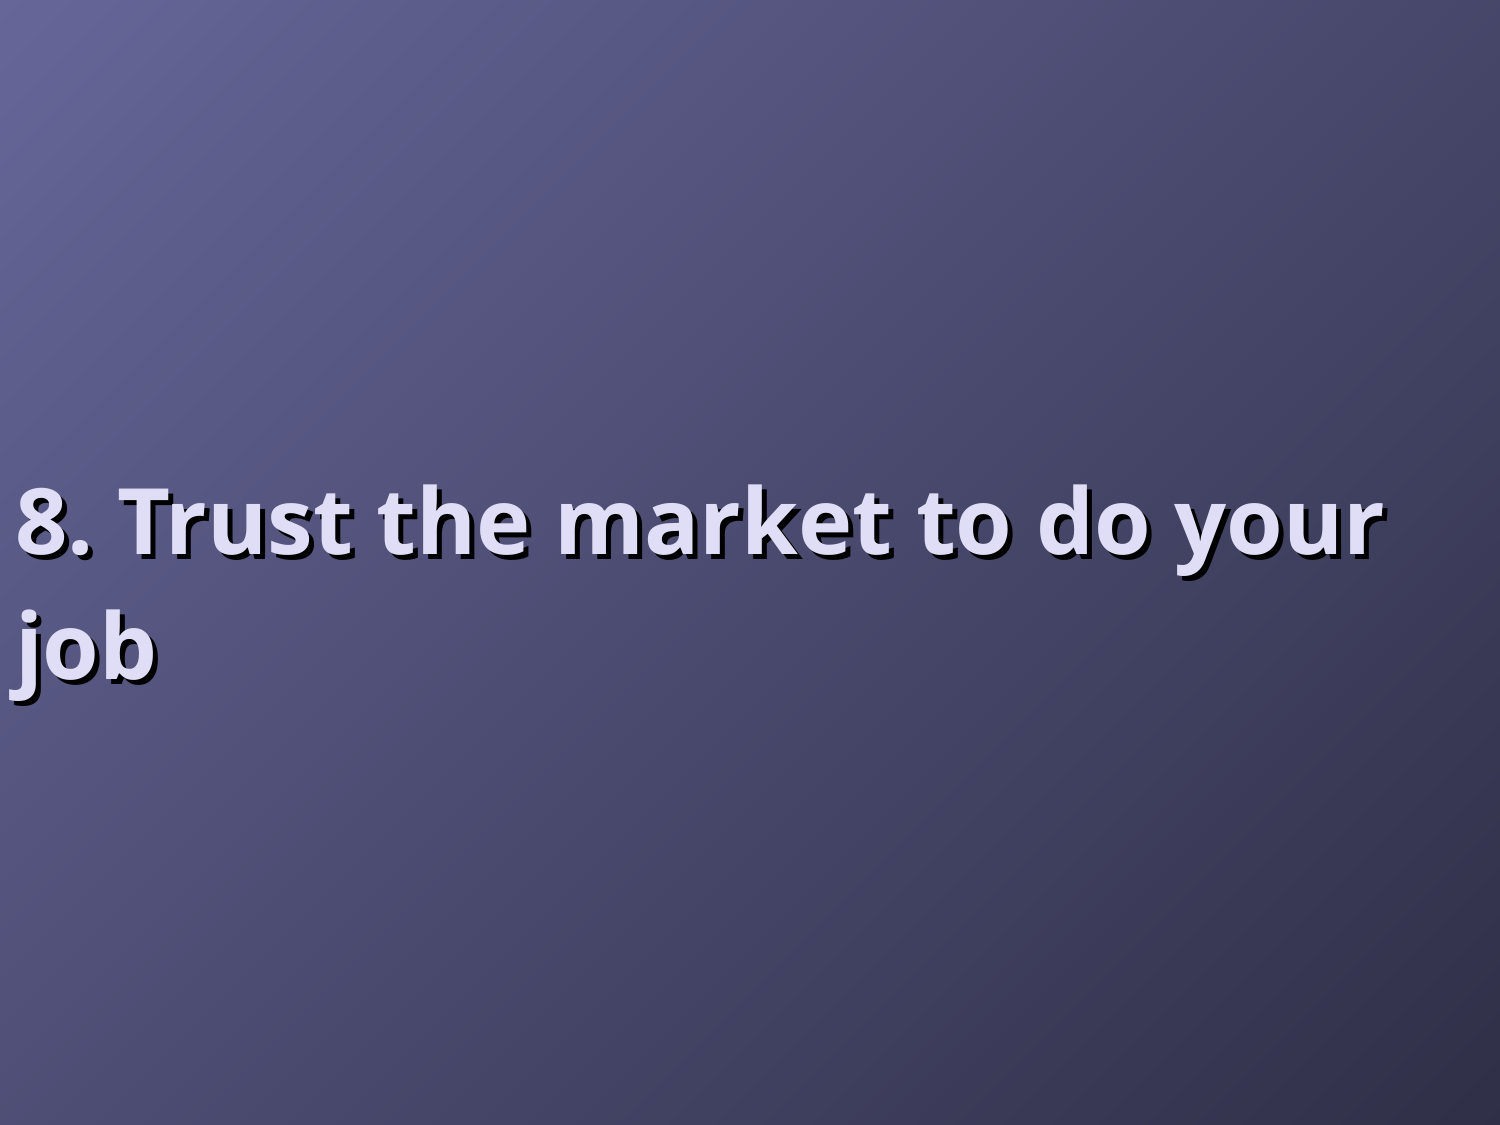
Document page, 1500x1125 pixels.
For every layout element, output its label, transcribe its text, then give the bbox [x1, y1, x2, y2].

title 8. Trust the market to do your job [0, 463, 1500, 699]
